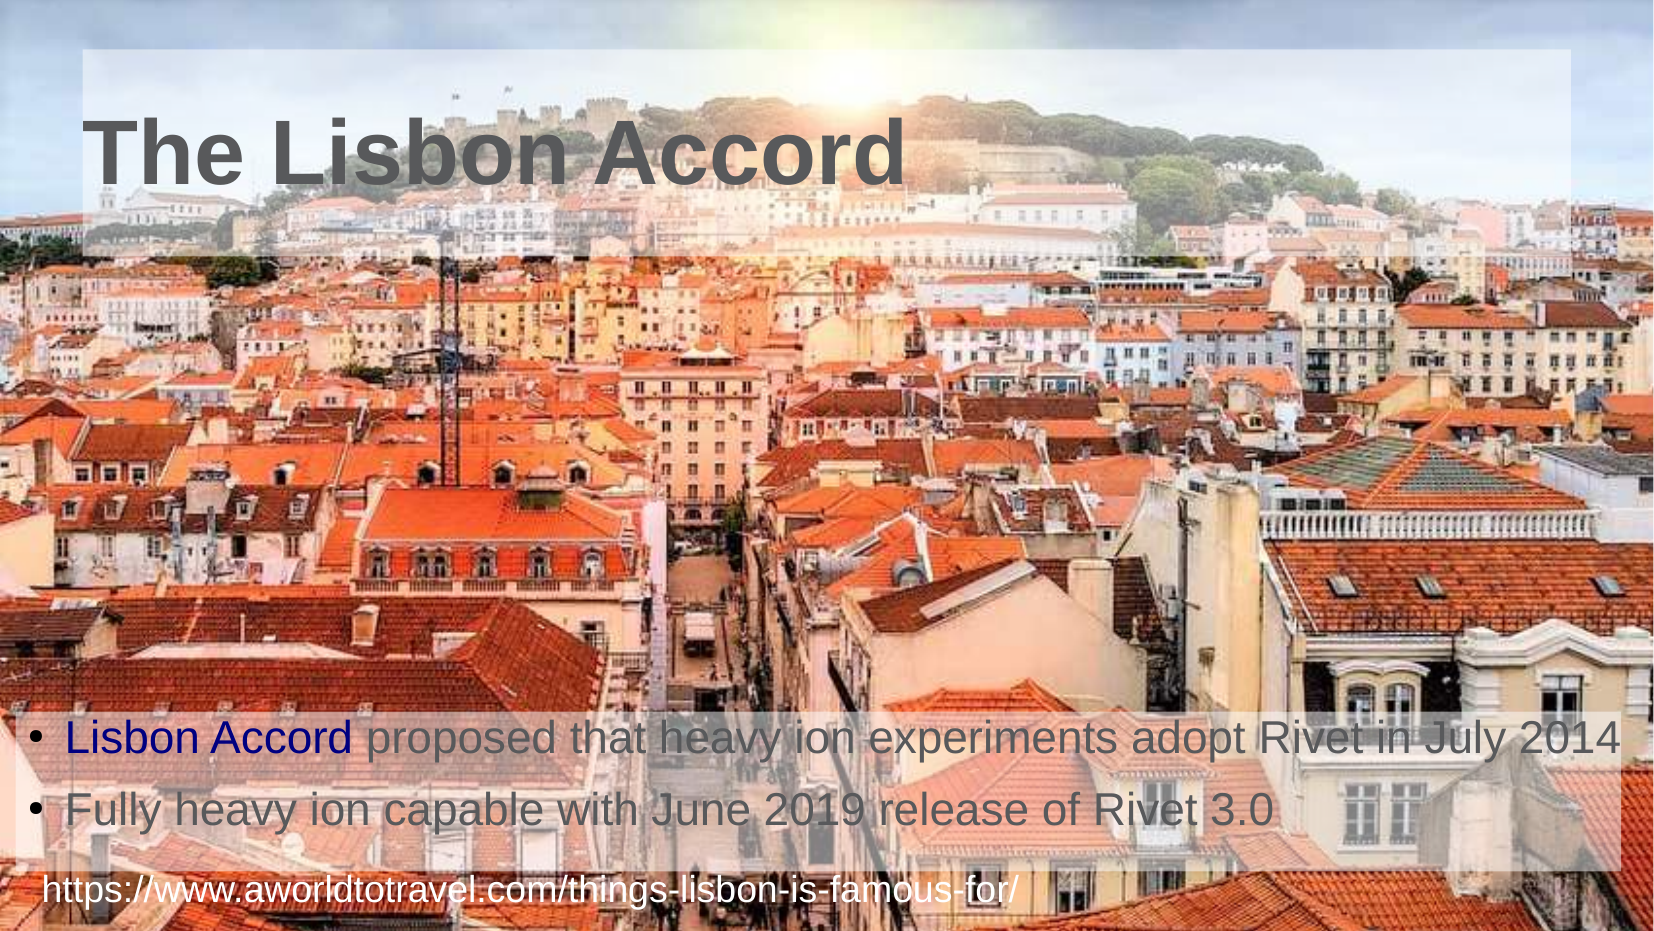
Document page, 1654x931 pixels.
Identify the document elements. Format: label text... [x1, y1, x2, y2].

list Lisbon Accord proposed that heavy ion experiments adopt Rivet in July 2014 Fully heavy ion capable with June 2019 release of Rivet 3.0 [15, 711, 1622, 872]
picture [0, 0, 1654, 931]
title The Lisbon Accord [82, 49, 1571, 257]
text_box https://www.aworldtotravel.com/things-lisbon-is-famous-for/ [26, 860, 1035, 918]
